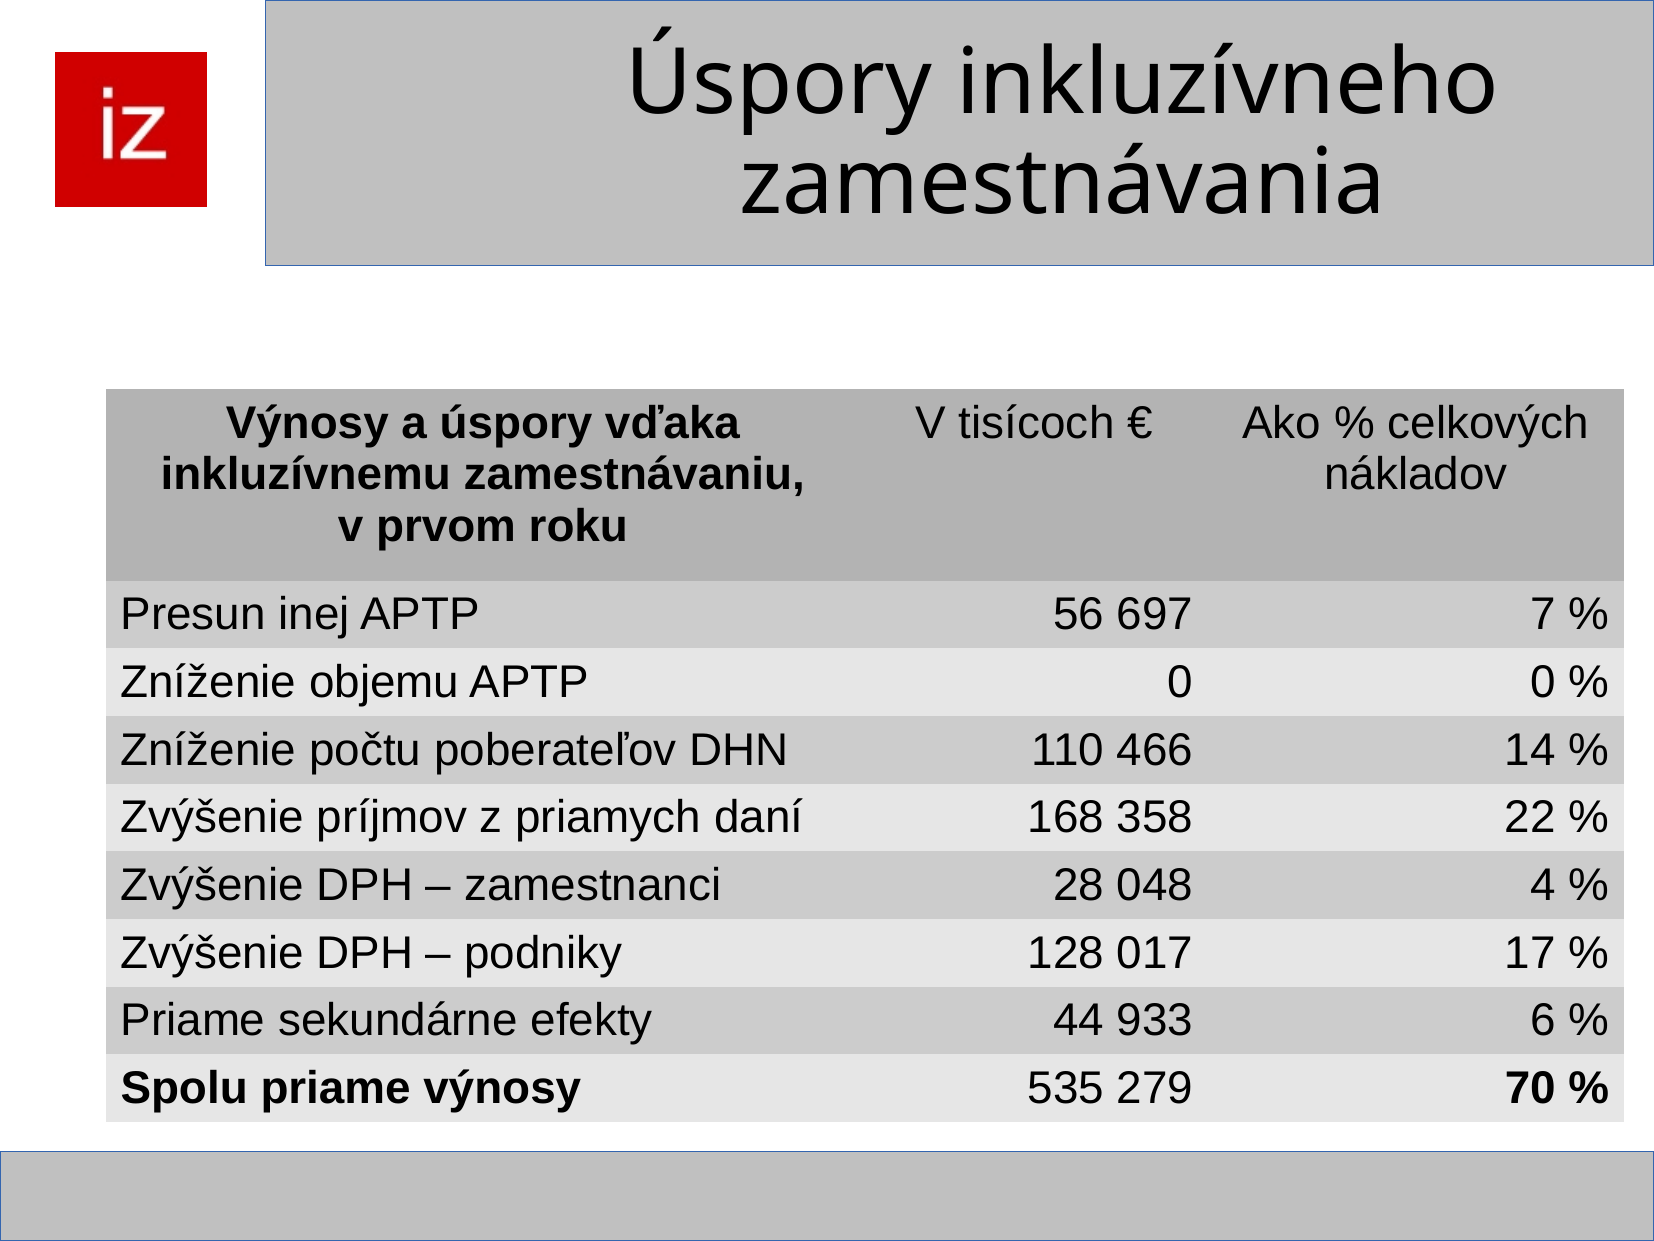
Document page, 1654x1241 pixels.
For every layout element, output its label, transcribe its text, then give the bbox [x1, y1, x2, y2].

table_cell Priame sekundárne efekty [106, 987, 860, 1054]
table_cell 7 % [1208, 581, 1624, 648]
table_cell 28 048 [860, 851, 1208, 919]
table_cell 128 017 [860, 919, 1208, 987]
table_cell Spolu priame výnosy [106, 1054, 860, 1122]
table_header Ako % celkových nákladov [1208, 389, 1624, 581]
table_header V tisícoch € [860, 389, 1208, 581]
table_cell 4 % [1208, 851, 1624, 919]
table_cell 6 % [1208, 987, 1624, 1054]
table_cell 56 697 [860, 581, 1208, 648]
table_cell 22 % [1208, 784, 1624, 851]
picture [55, 52, 207, 207]
table_cell Zvýšenie príjmov z priamych daní [106, 784, 860, 851]
title Úspory inkluzívneho zamestnávania [561, 29, 1565, 237]
table_cell 0 % [1208, 648, 1624, 716]
table_cell Zvýšenie DPH – podniky [106, 919, 860, 987]
table_cell Zníženie počtu poberateľov DHN [106, 716, 860, 784]
table_cell 17 % [1208, 919, 1624, 987]
table_cell Zníženie objemu APTP [106, 648, 860, 716]
table_cell 14 % [1208, 716, 1624, 784]
table_cell 44 933 [860, 987, 1208, 1054]
table_cell 168 358 [860, 784, 1208, 851]
table_cell Presun inej APTP [106, 581, 860, 648]
table_cell 70 % [1208, 1054, 1624, 1122]
table_cell 110 466 [860, 716, 1208, 784]
table_cell 0 [860, 648, 1208, 716]
table_header Výnosy a úspory vďaka inkluzívnemu zamestnávaniu, v prvom roku [106, 389, 860, 581]
table_cell 535 279 [860, 1054, 1208, 1122]
table_cell Zvýšenie DPH – zamestnanci [106, 851, 860, 919]
